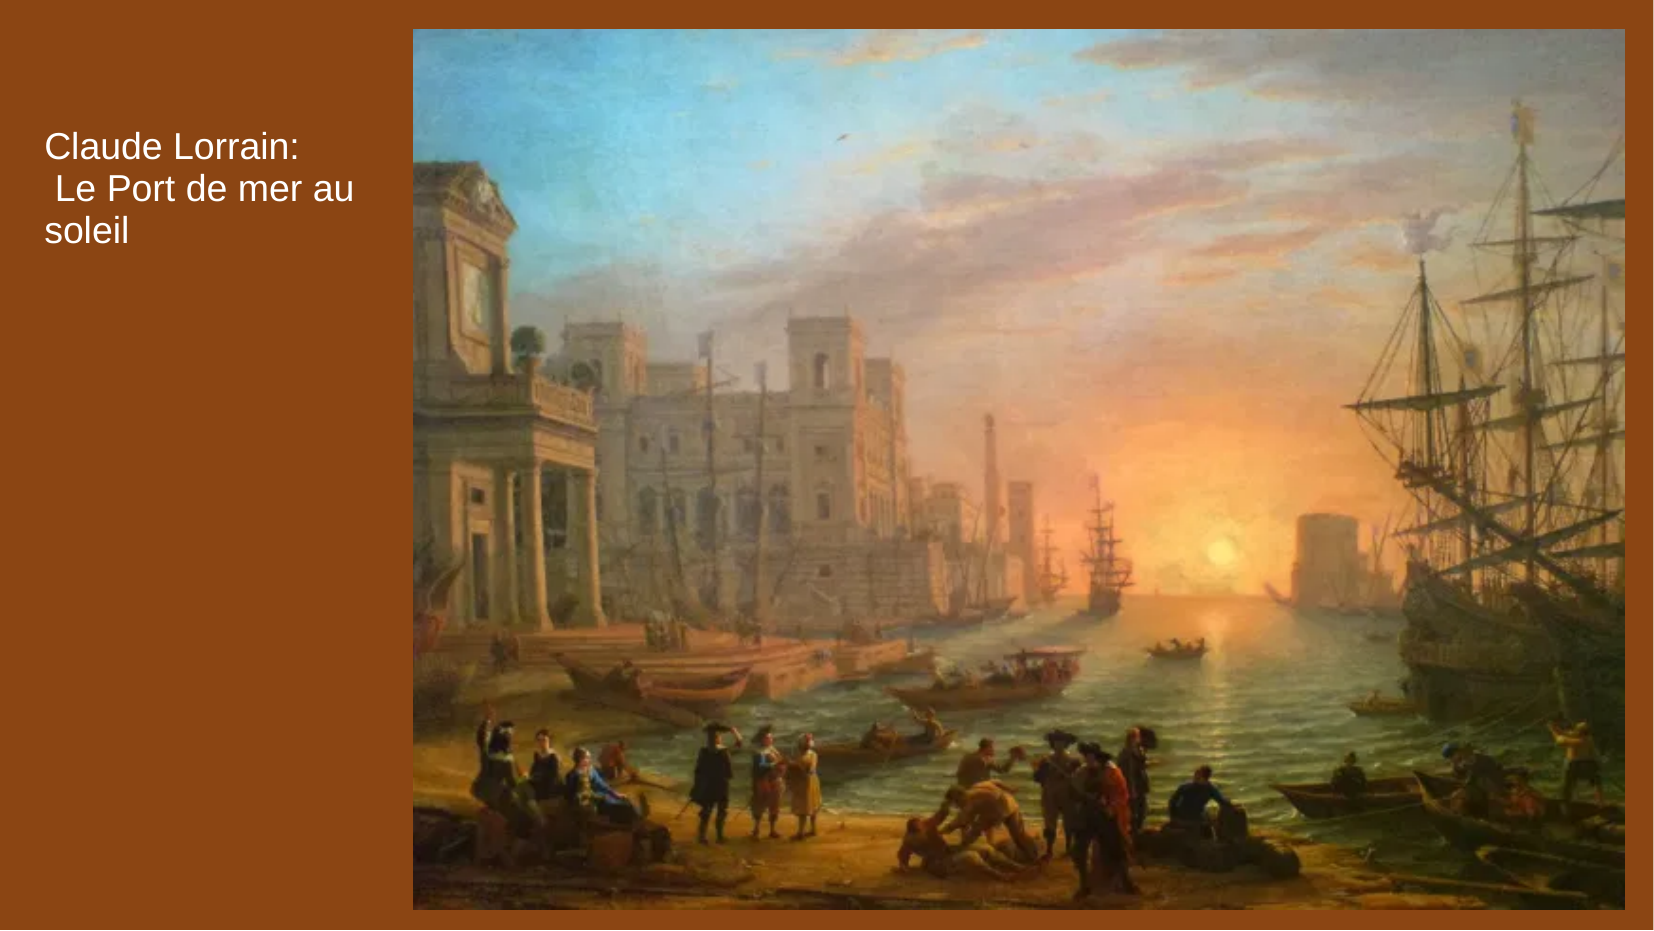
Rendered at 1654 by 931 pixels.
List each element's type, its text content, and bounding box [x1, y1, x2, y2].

text_box Claude Lorrain: Le Port de mer au soleil [29, 118, 384, 427]
picture [413, 29, 1625, 910]
